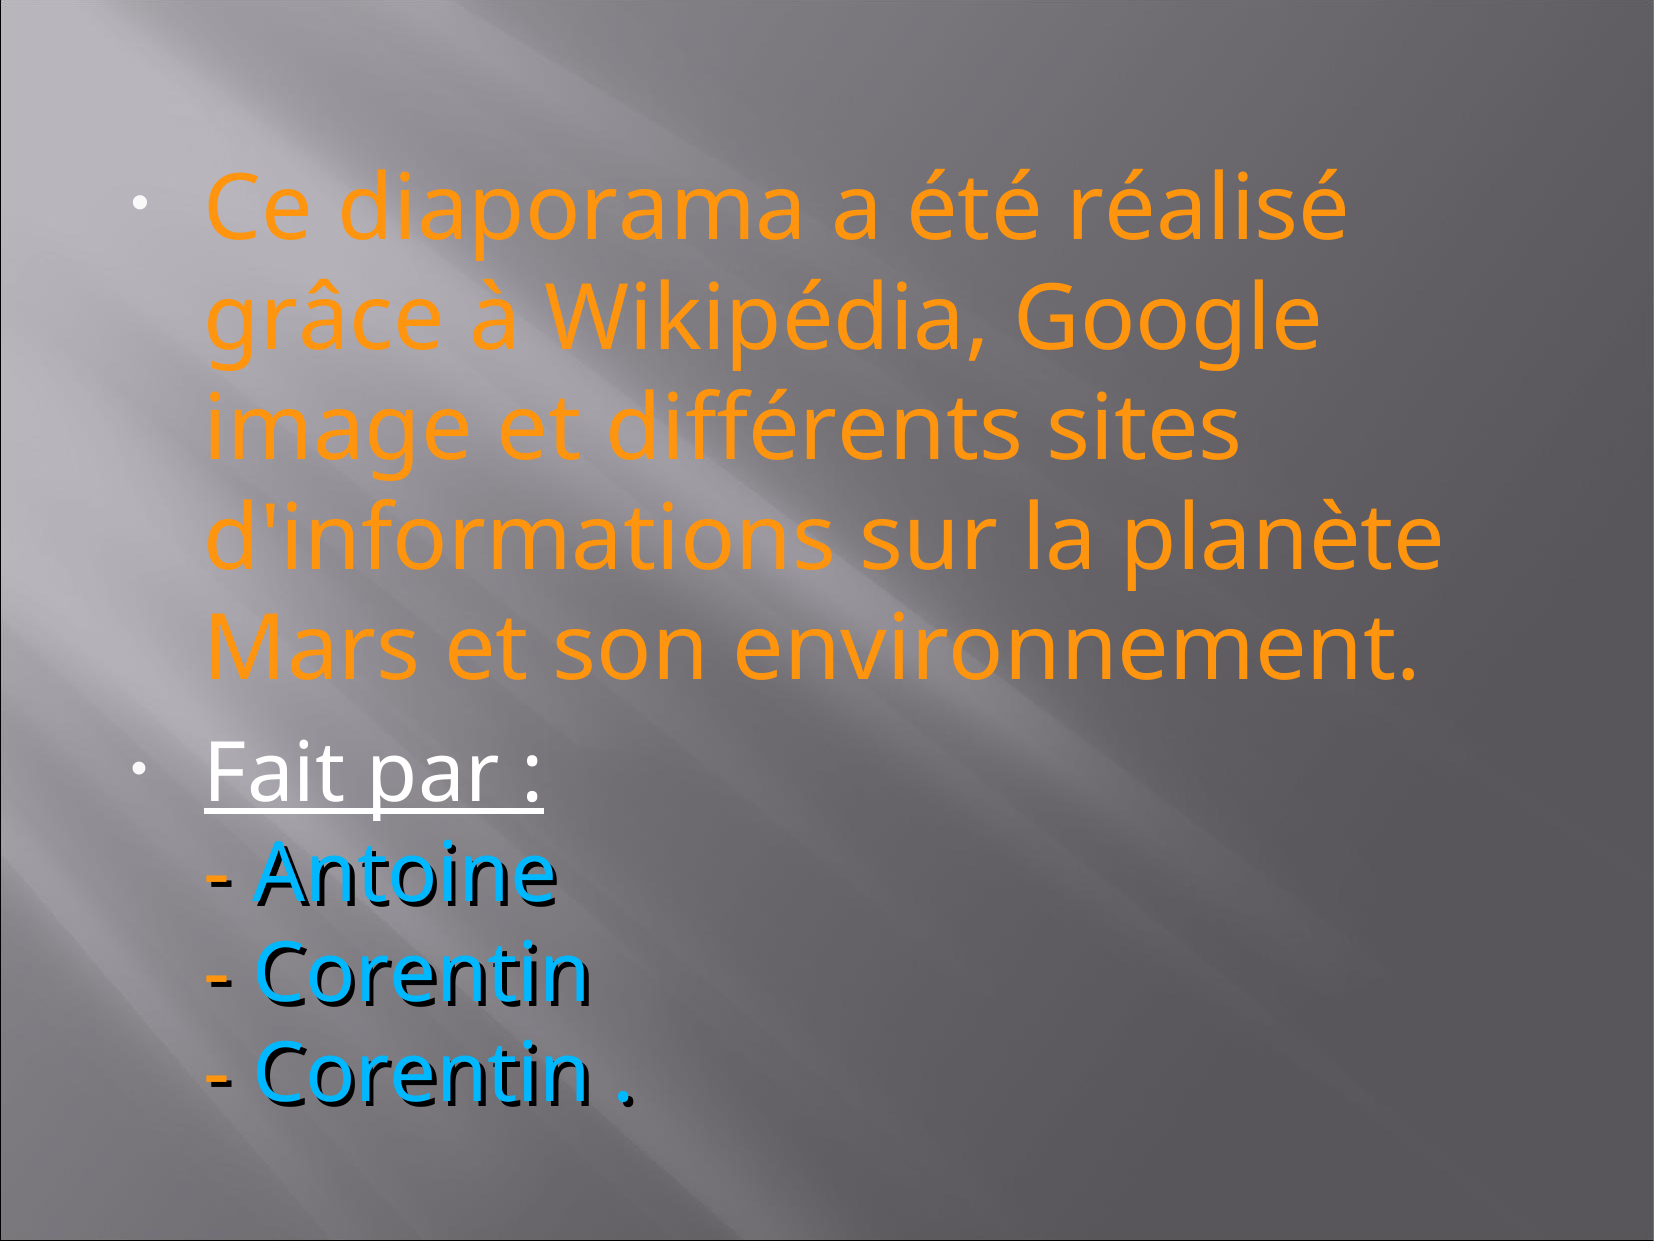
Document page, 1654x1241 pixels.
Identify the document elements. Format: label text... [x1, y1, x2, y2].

picture [0, 0, 1654, 1241]
list Ce diaporama a été réalisé grâce à Wikipédia, Google image et différents sites d'informations sur la planète Mars et son environnement. Fait par : - Antoine - Corentin - Corentin . [88, 147, 1570, 1241]
